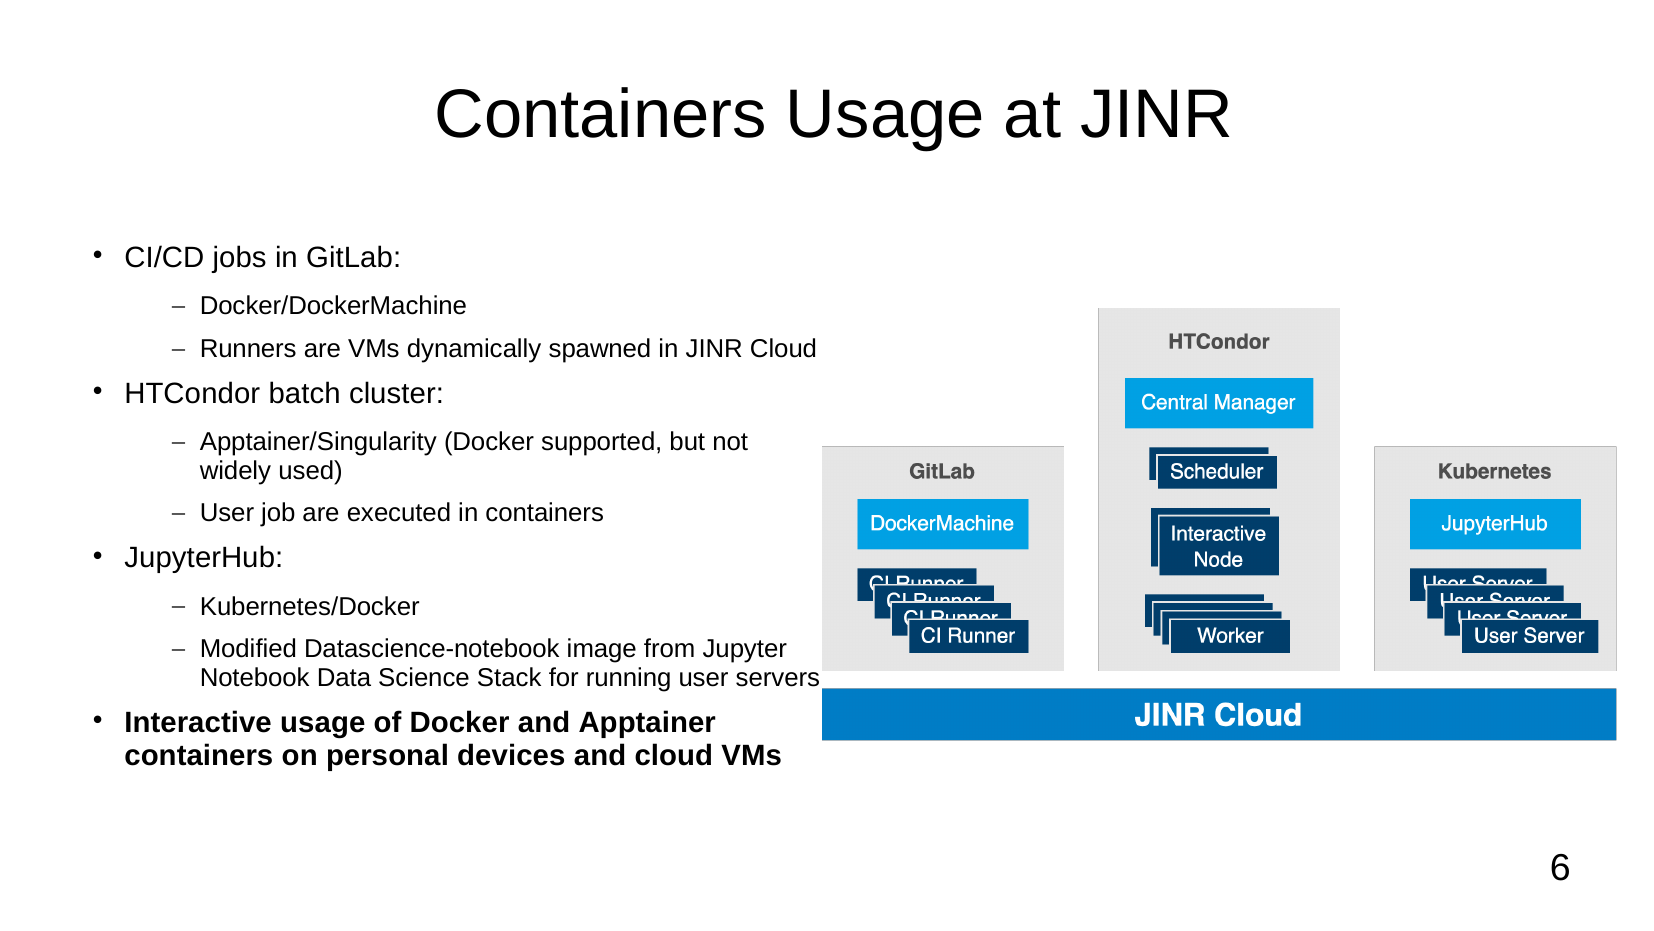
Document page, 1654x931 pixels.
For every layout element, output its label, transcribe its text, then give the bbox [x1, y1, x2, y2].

list CI/CD jobs in GitLab: Docker/DockerMachine Runners are VMs dynamically spawned in JINR Cloud HTCondor batch cluster: Apptainer/Singularity (Docker supported, but not widely used) User job are executed in containers JupyterHub: Kubernetes/Docker Modified Datascience-notebook image from Jupyter Notebook Data Science Stack for running user servers Interactive usage of Docker and Apptainer containers on personal devices and cloud VMs [82, 236, 826, 799]
title Containers Usage at JINR [90, 33, 1579, 189]
picture [821, 307, 1617, 742]
